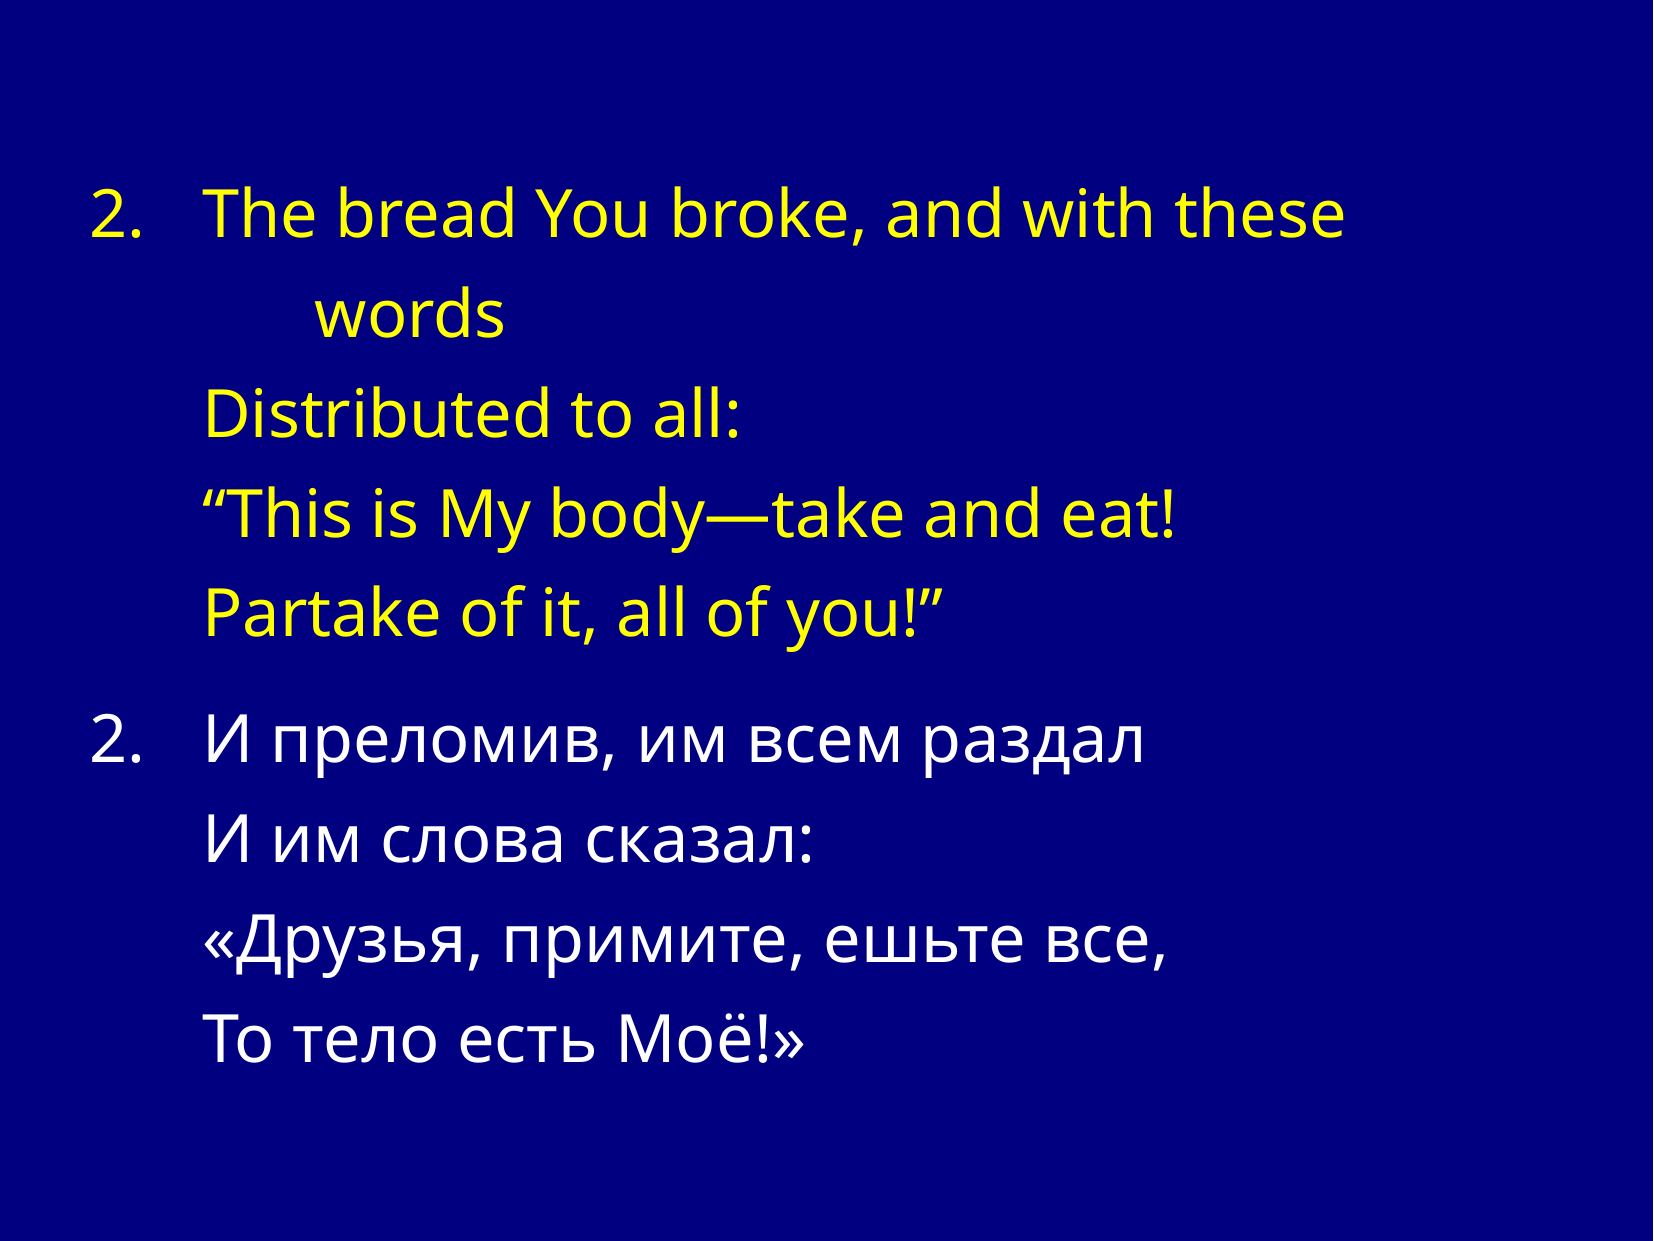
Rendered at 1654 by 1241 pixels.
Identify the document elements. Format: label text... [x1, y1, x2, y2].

text_box 2. И преломив, им всем раздал И им слова сказал: «Друзья, примите, ешьте все, То тело есть Моё!» [75, 675, 1576, 1163]
text_box 2. The bread You broke, and with these words Distributed to all: “This is My body—take and eat! Partake of it, all of you!” [75, 150, 1576, 638]
